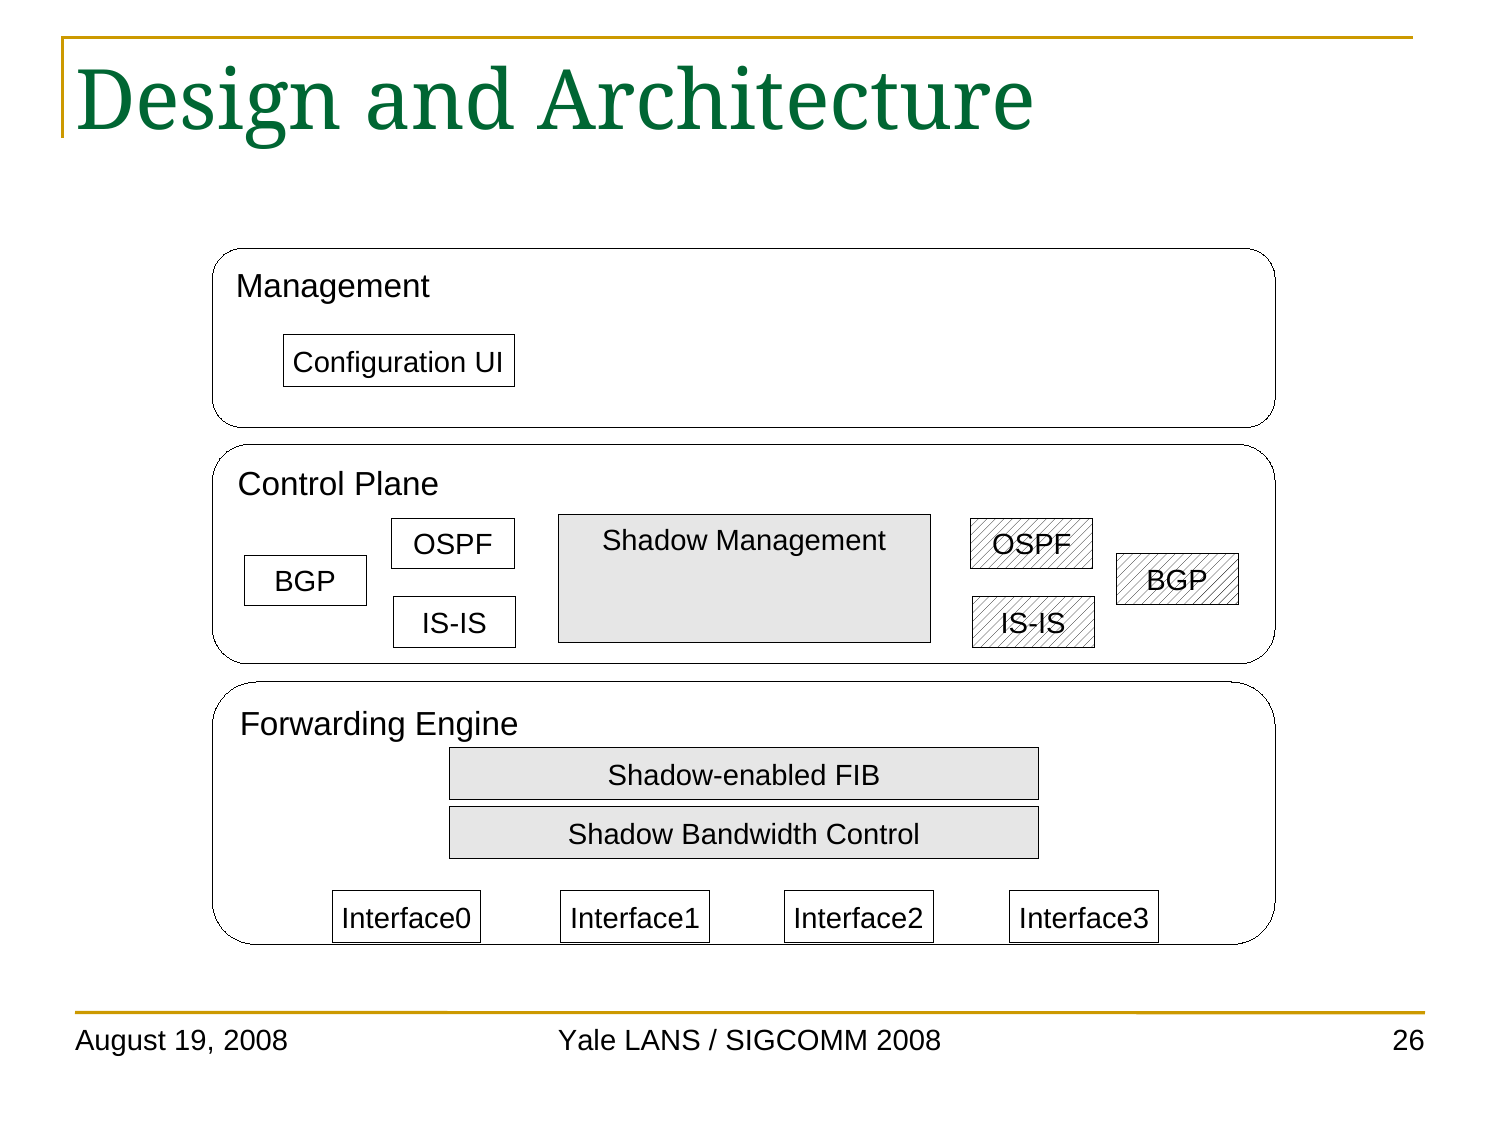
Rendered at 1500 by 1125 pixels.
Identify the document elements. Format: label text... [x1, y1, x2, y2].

text_box Interface2 [784, 890, 934, 943]
text_box Interface3 [1009, 890, 1159, 943]
text_box Management [212, 248, 1276, 428]
text_box OSPF [391, 518, 515, 569]
text_box Interface1 [560, 890, 710, 943]
text_box Shadow Management [558, 514, 931, 643]
text_box Shadow-enabled FIB [449, 747, 1039, 800]
text_box OSPF [970, 518, 1093, 569]
text_box Control Plane [212, 444, 1276, 664]
text_box IS-IS [972, 596, 1095, 648]
text_box Configuration UI [283, 334, 515, 387]
text_box Forwarding Engine [212, 681, 1276, 945]
text_box Interface0 [332, 890, 481, 943]
text_box Shadow Bandwidth Control [449, 806, 1039, 859]
text_box IS-IS [393, 596, 516, 648]
text_box BGP [244, 555, 367, 606]
text_box BGP [1116, 553, 1239, 605]
title Design and Architecture [75, 0, 1425, 199]
